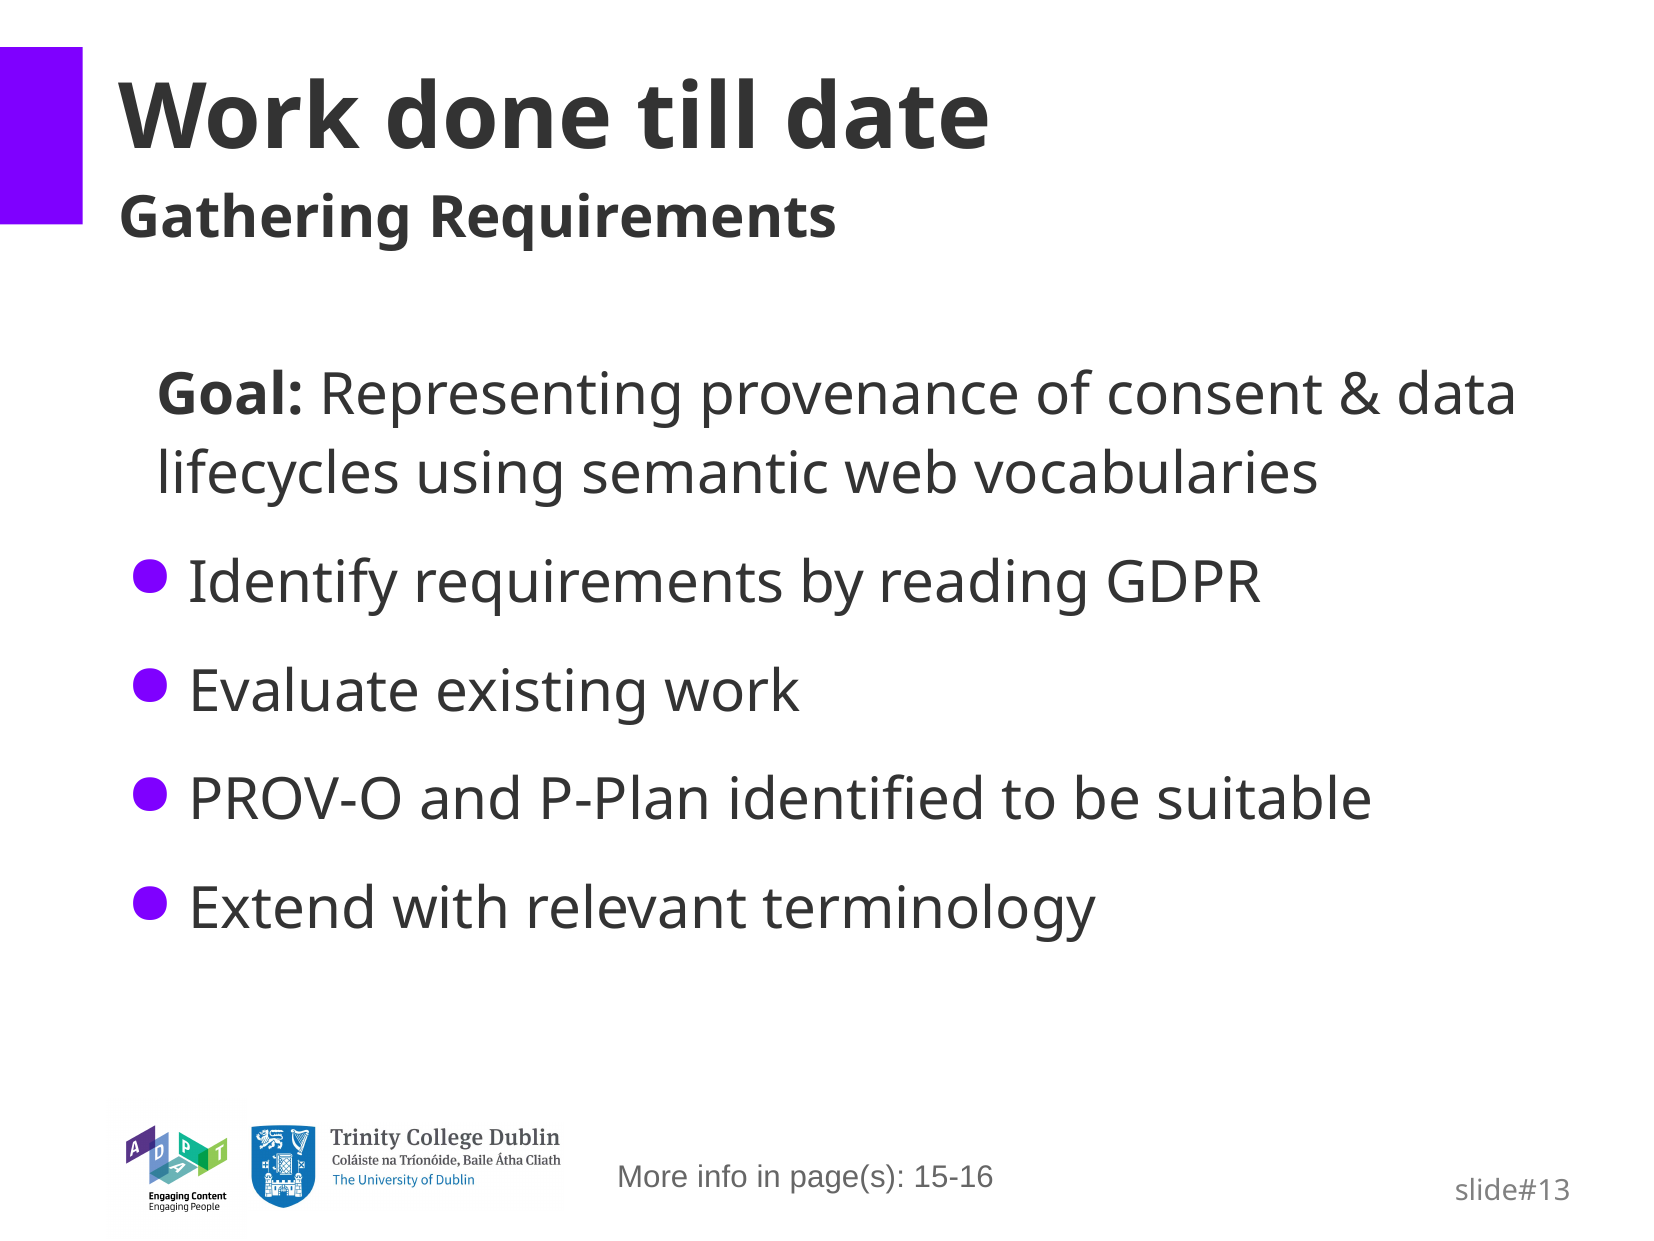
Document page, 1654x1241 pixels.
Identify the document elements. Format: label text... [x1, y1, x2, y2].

list Goal: Representing provenance of consent & data lifecycles using semantic web vocabularies Identify requirements by reading GDPR Evaluate existing work PROV-O and P-Plan identified to be suitable Extend with relevant terminology [118, 272, 1536, 993]
title Work done till date Gathering Requirements [118, 49, 1571, 257]
text_box More info in page(s): 15-16 [602, 1151, 1418, 1202]
picture [248, 1122, 564, 1211]
picture [106, 1098, 247, 1239]
